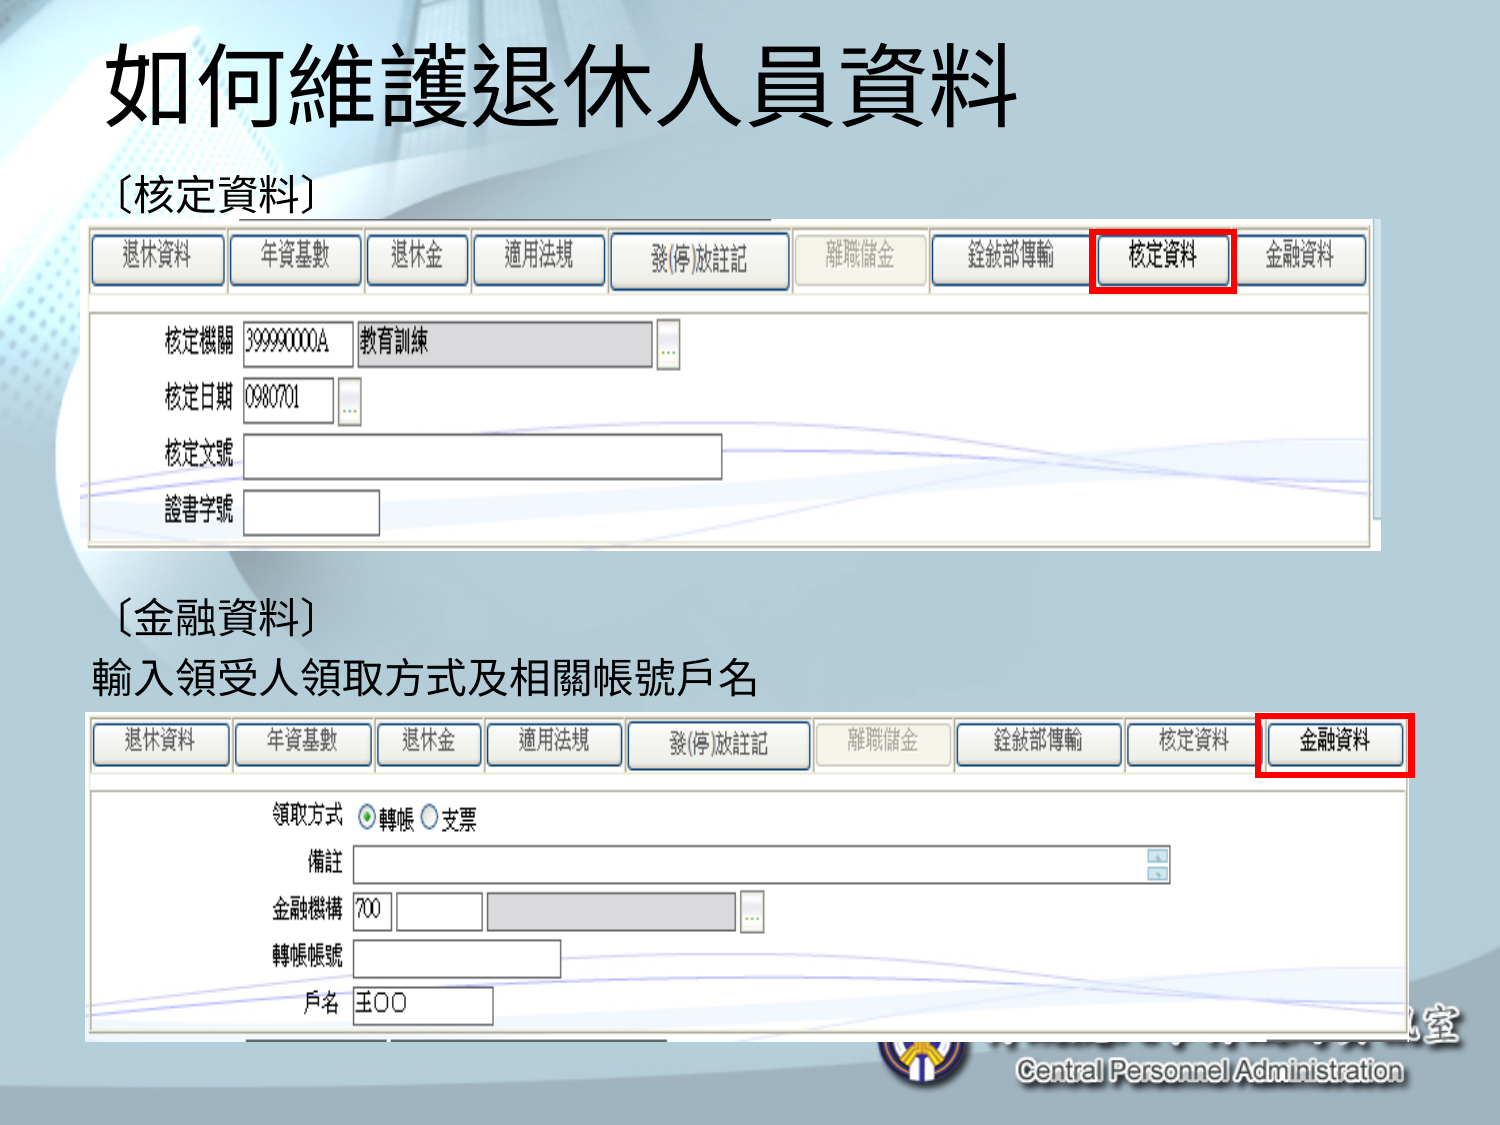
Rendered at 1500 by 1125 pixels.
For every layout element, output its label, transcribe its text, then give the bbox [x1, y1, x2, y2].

list 〔核定資料〕 〔金融資料〕 輸入領受人領取方式及相關帳號戶名 [76, 160, 1352, 836]
title 如何維護退休人員資料 [88, 30, 1329, 138]
picture [0, 0, 1500, 1125]
